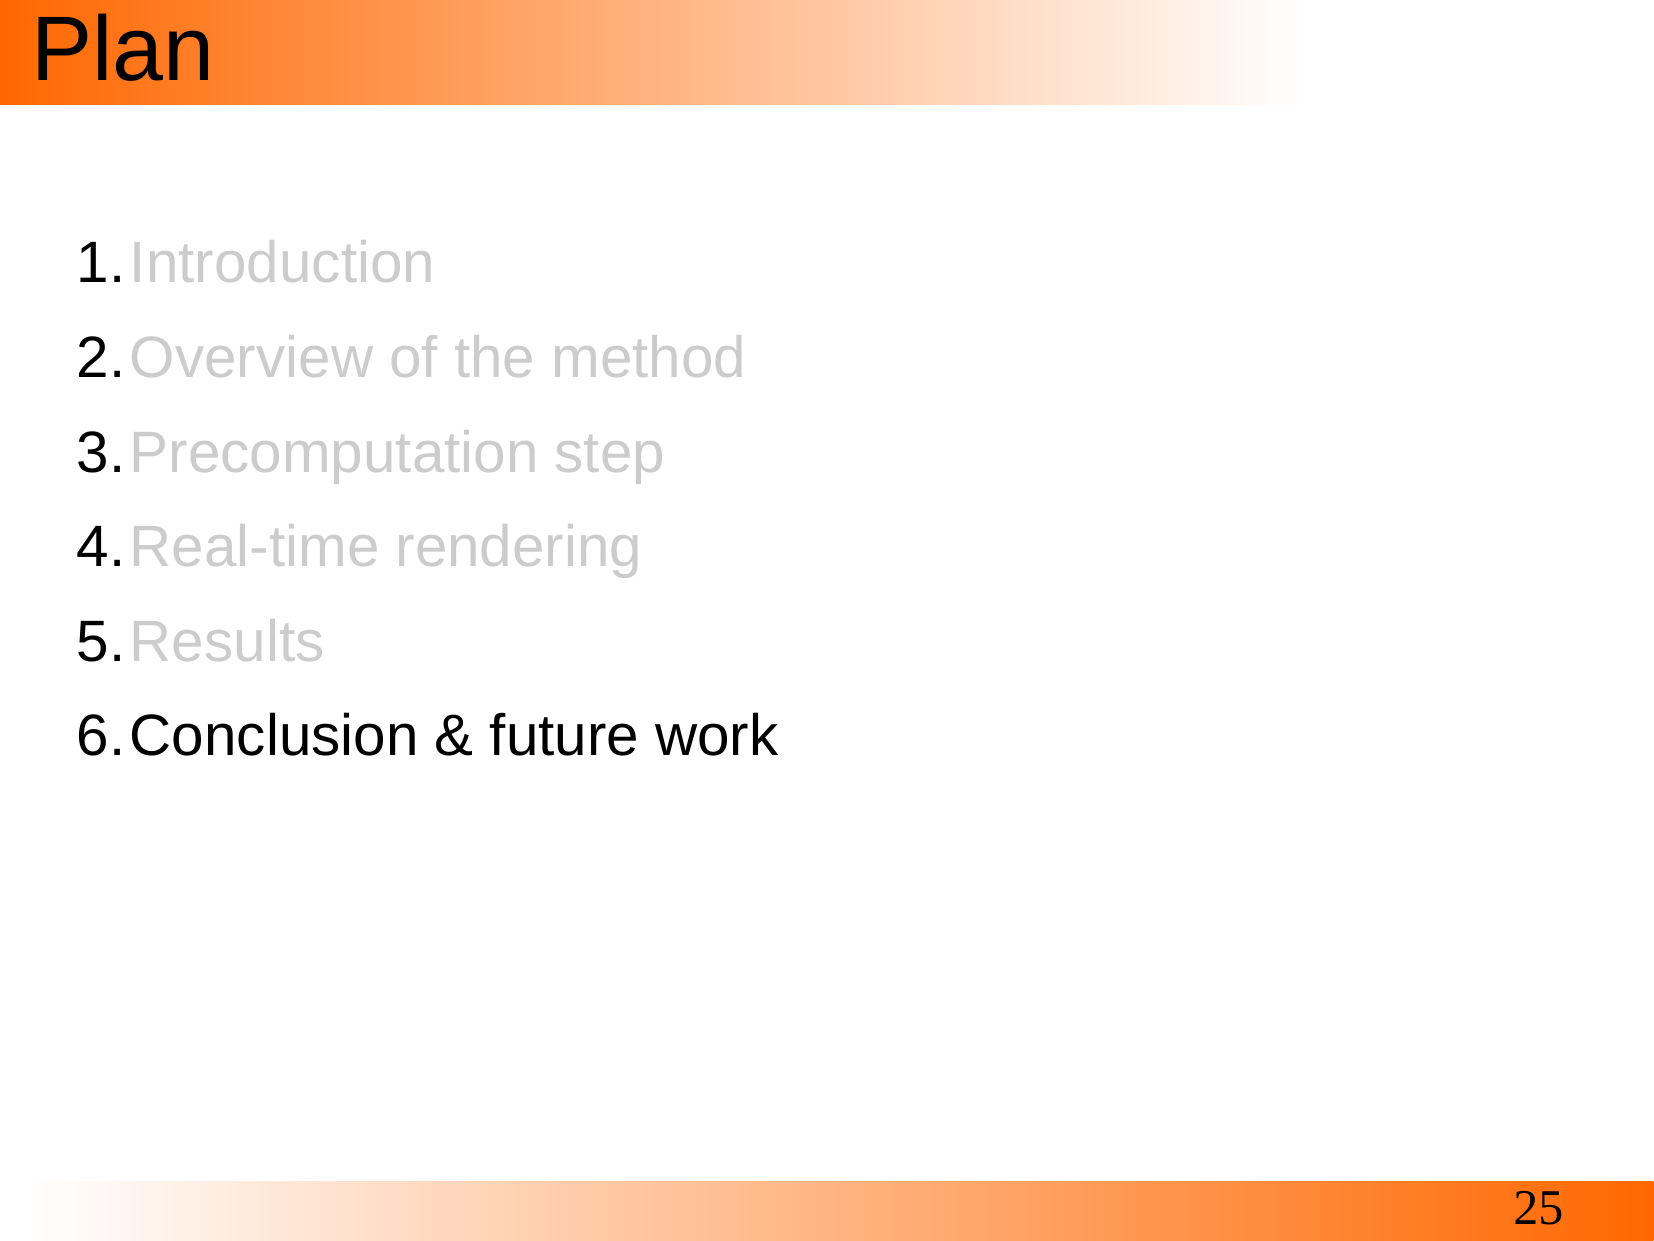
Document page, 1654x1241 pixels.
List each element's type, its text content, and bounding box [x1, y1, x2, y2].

list Introduction Overview of the method Precomputation step Real-time rendering Results Conclusion & future work [41, 230, 1585, 1052]
title Plan [31, 0, 1423, 101]
